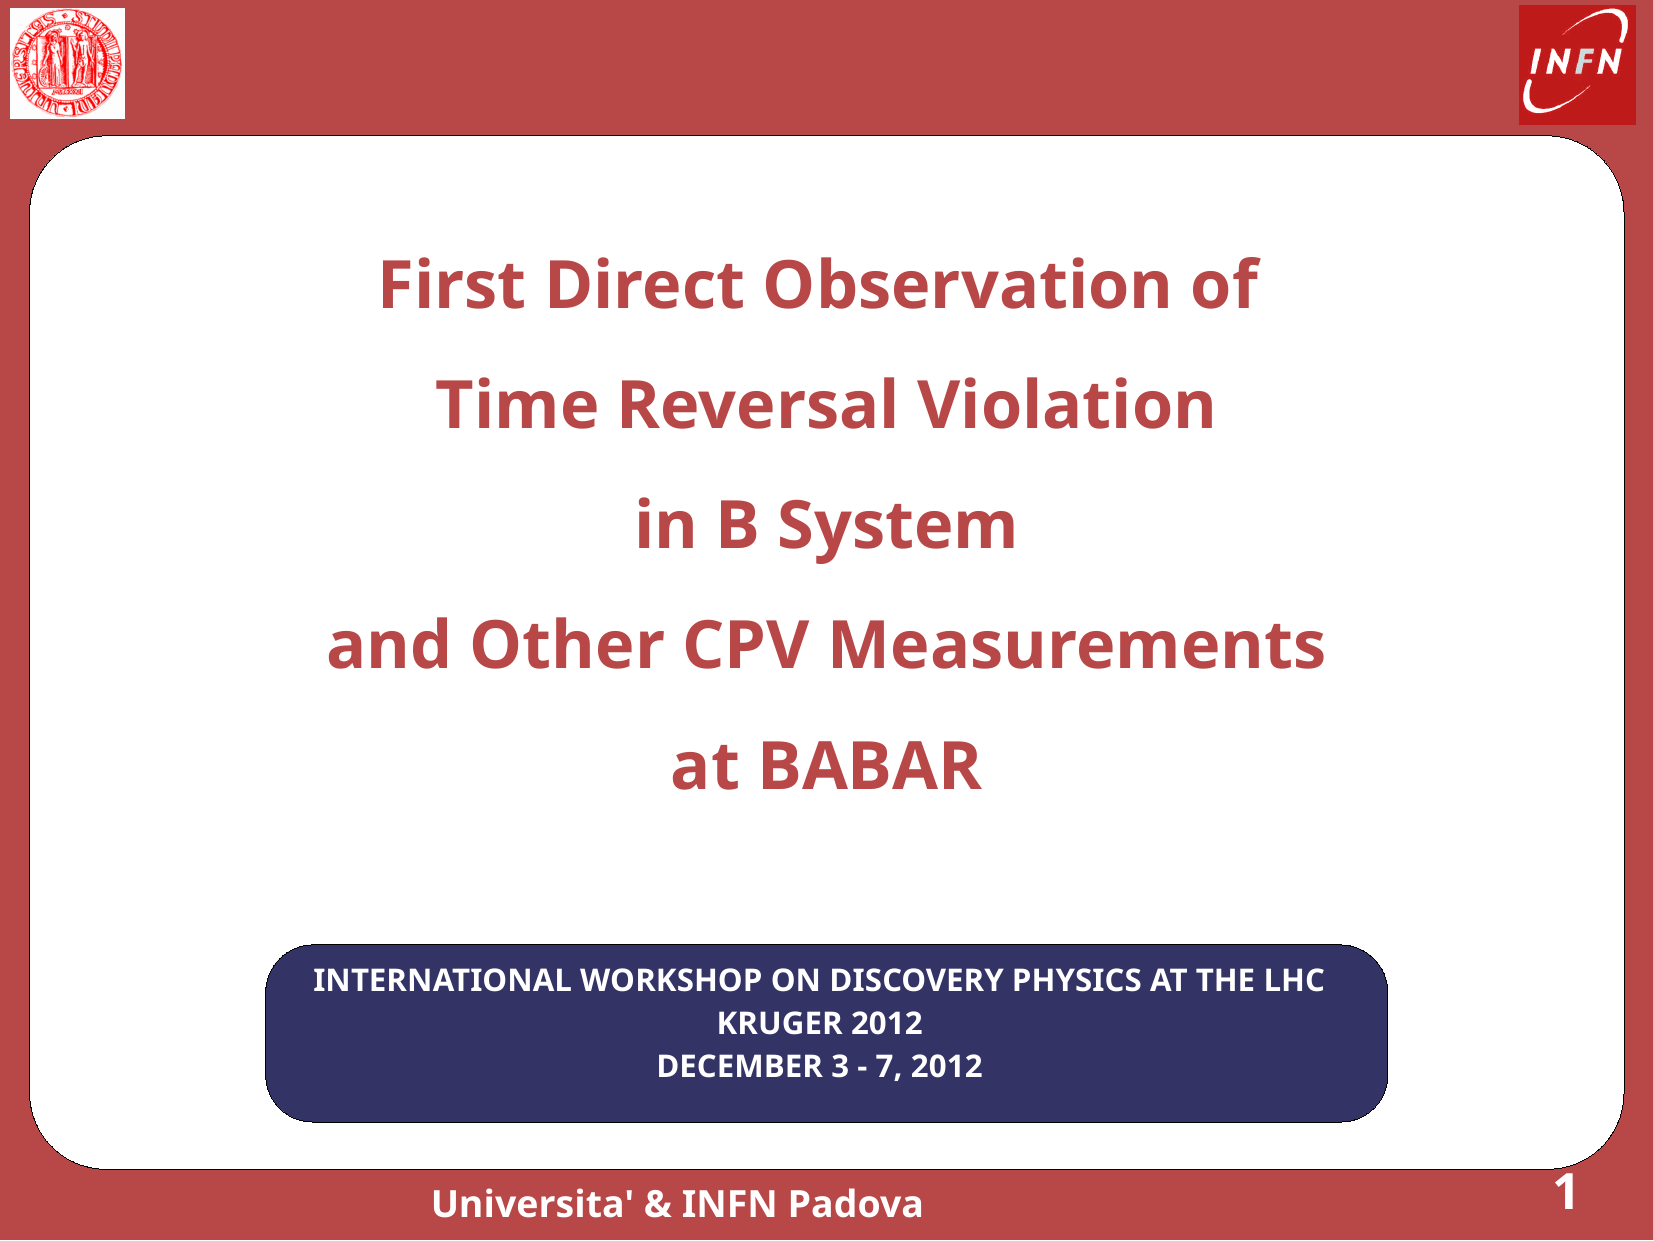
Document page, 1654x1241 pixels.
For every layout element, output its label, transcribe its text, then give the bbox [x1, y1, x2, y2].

text_box [265, 944, 1388, 1123]
list First Direct Observation of Time Reversal Violation in B System and Other CPV Measurements at BABAR [34, 236, 1620, 854]
text_box INTERNATIONAL WORKSHOP ON DISCOVERY PHYSICS AT THE LHC KRUGER 2012 DECEMBER 3 - 7, 2012 [298, 950, 1363, 1110]
